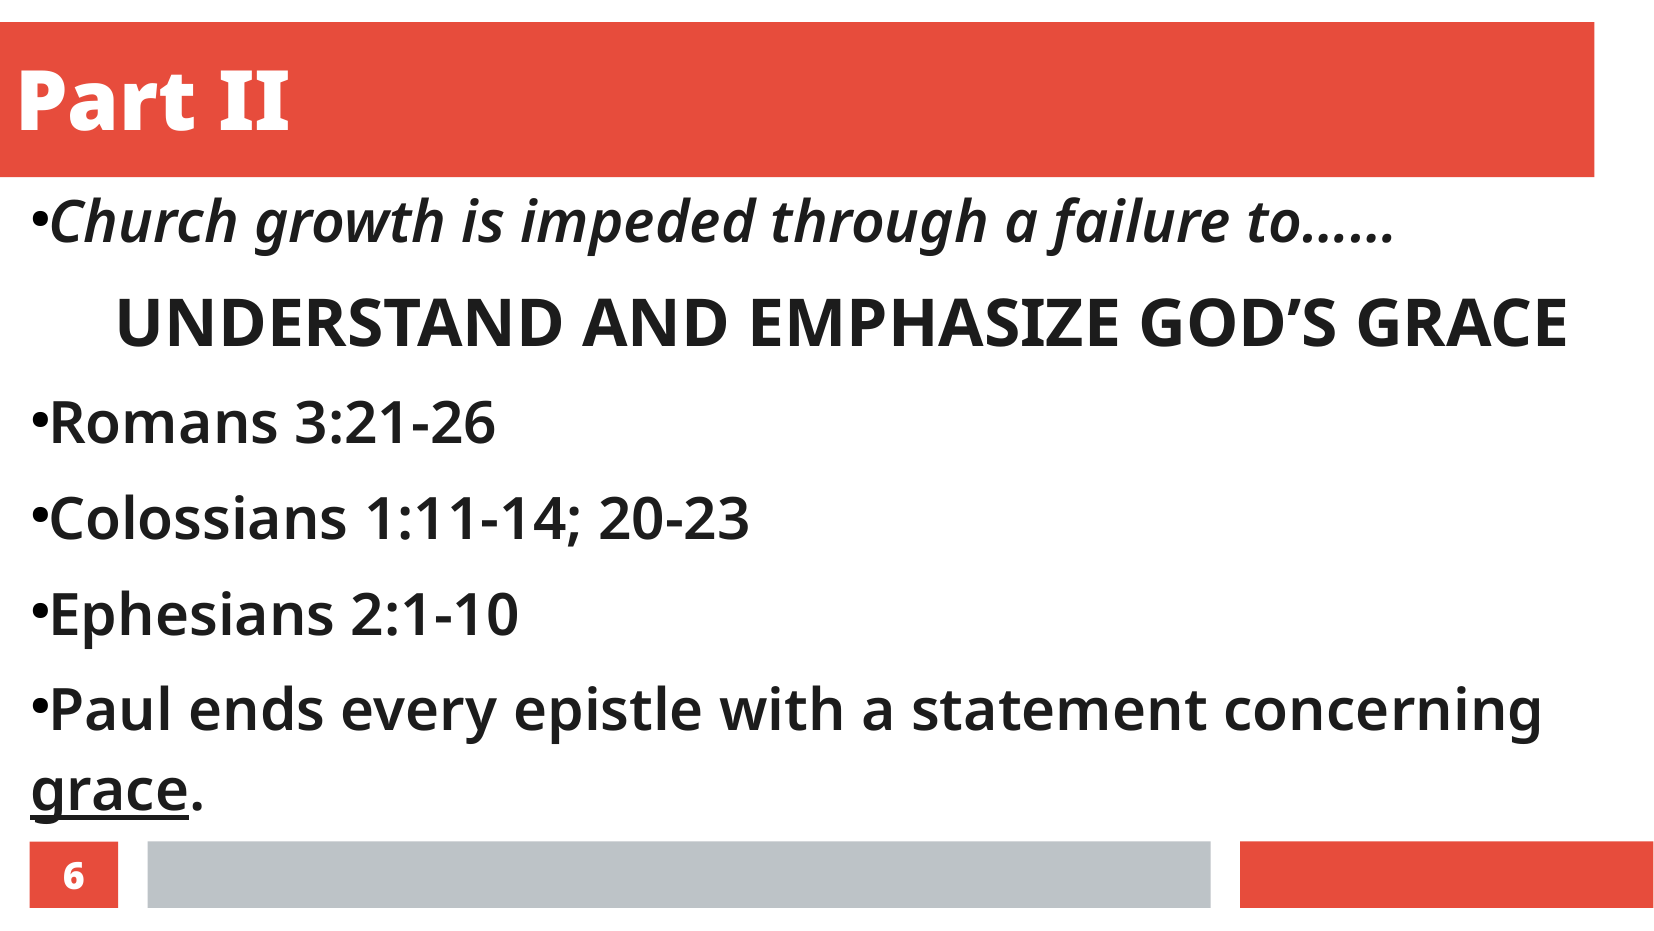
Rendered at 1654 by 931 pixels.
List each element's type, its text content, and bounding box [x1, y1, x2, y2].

title HINDRANCES TO CHURCH GROWTH-Part II [15, 44, 1595, 156]
list Church growth is impeded through a failure to…… UNDERSTAND AND EMPHASIZE GOD’S GRACE Romans 3:21-26 Colossians 1:11-14; 20-23 Ephesians 2:1-10 Paul ends every epistle with a statement concerning grace. [30, 180, 1636, 841]
